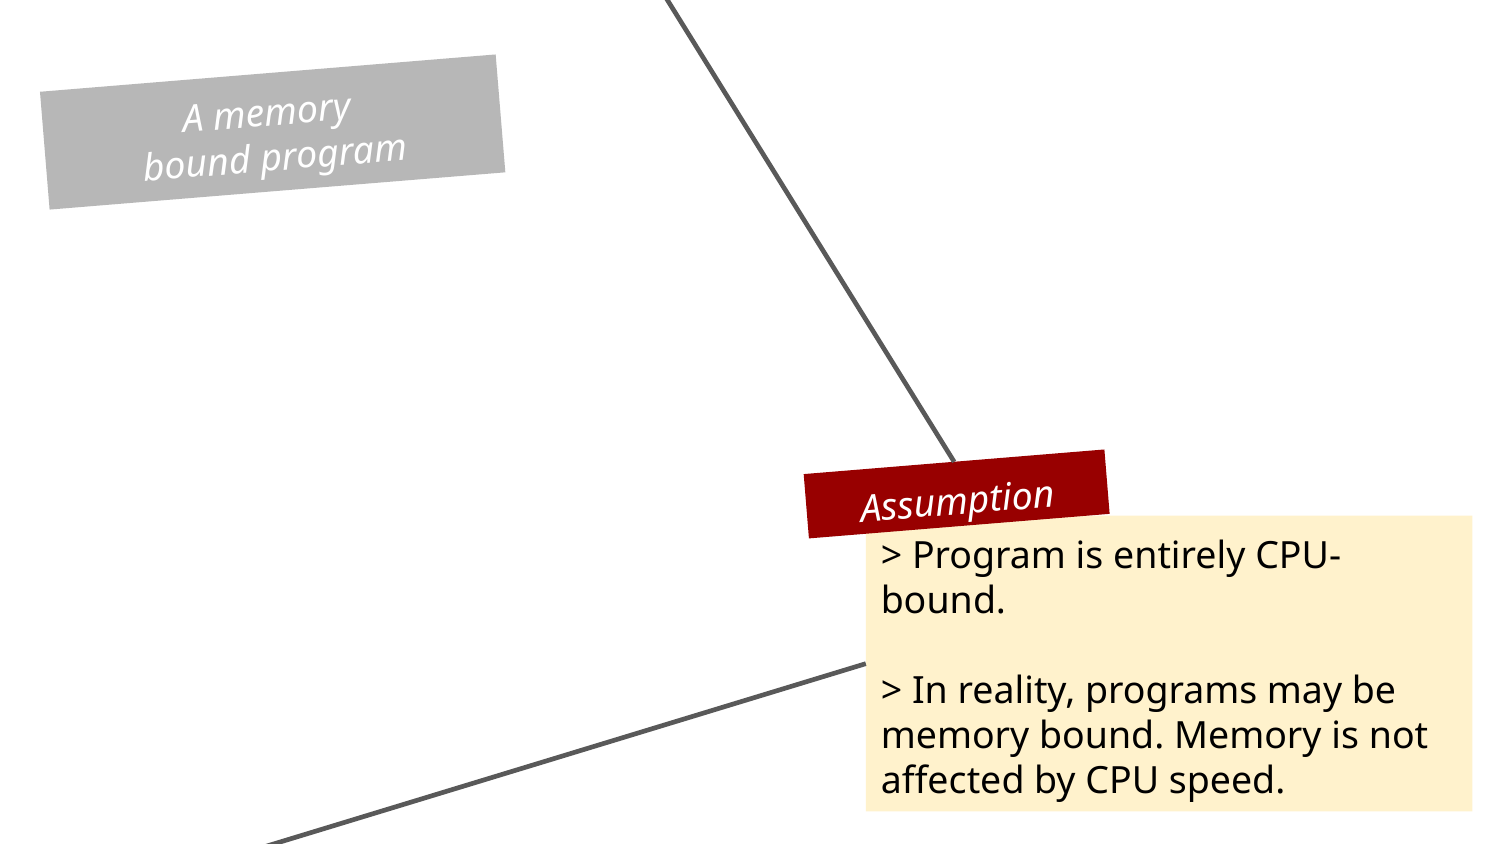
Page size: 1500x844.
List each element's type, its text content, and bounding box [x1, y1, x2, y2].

text_box Assumption [803, 449, 1110, 539]
text_box > Program is entirely CPU-bound. > In reality, programs may be memory bound. Memory is not affected by CPU speed. [865, 515, 1473, 812]
text_box A memory bound program [39, 54, 506, 210]
